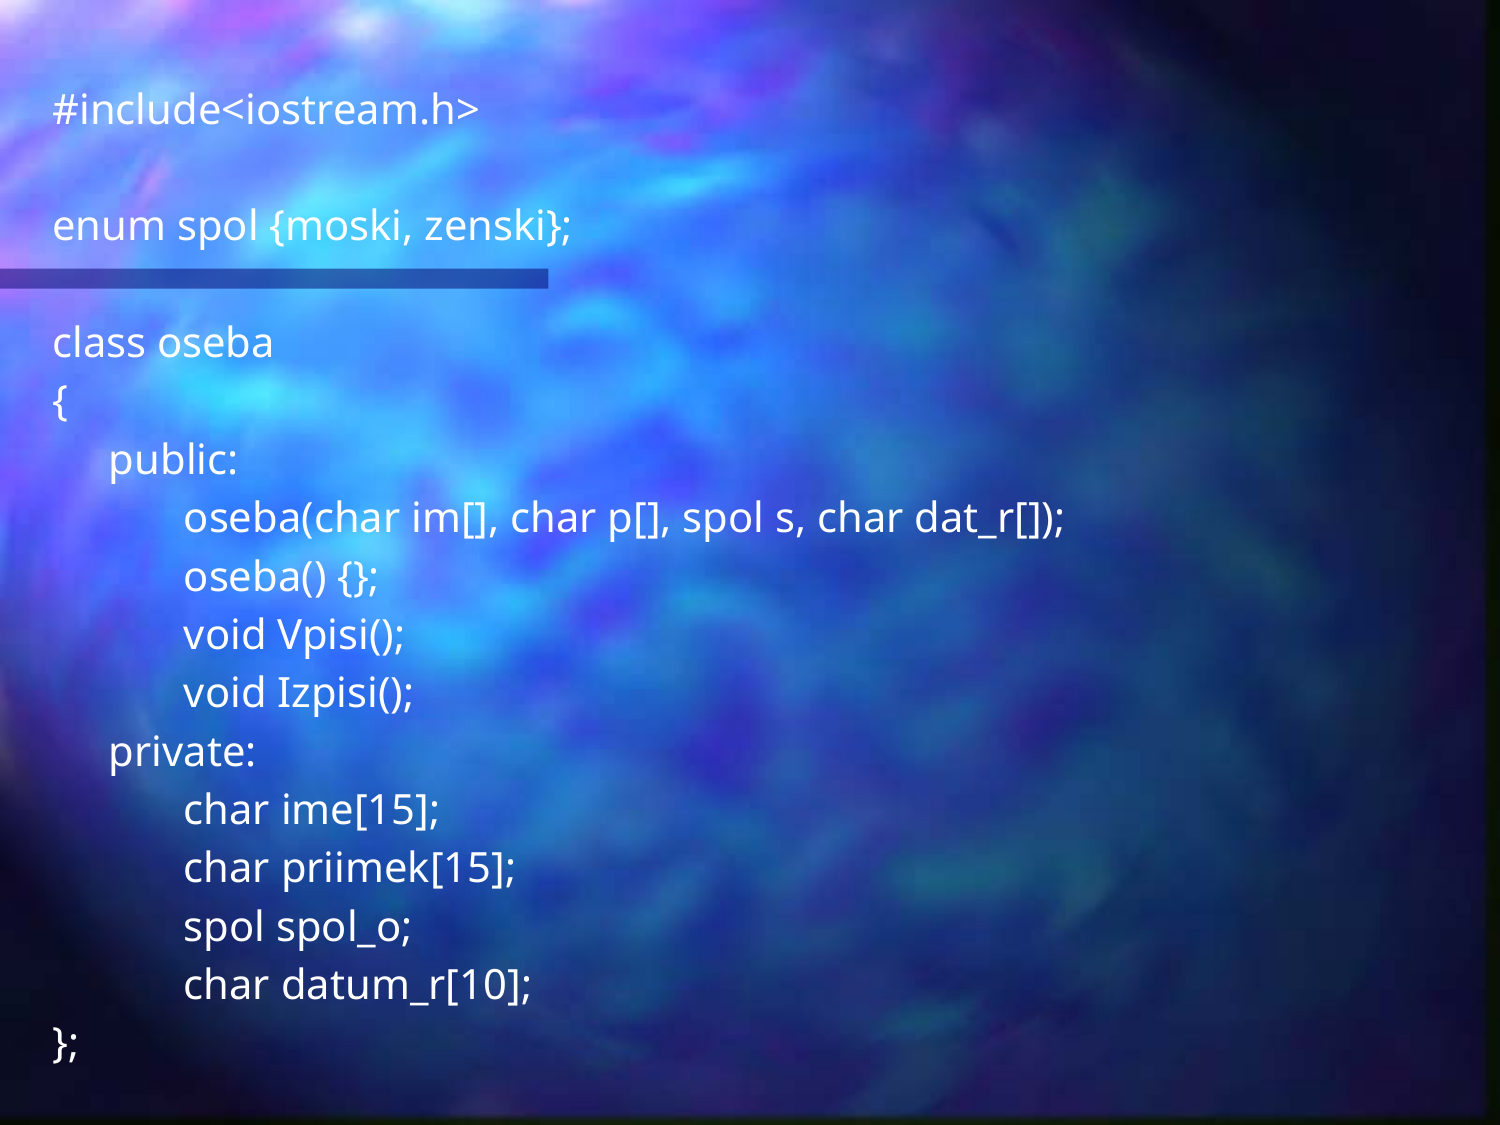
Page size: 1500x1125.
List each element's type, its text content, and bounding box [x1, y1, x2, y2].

picture [0, 0, 1500, 1125]
list #include<iostream.h> enum spol {moski, zenski}; class oseba { public: oseba(char im[], char p[], spol s, char dat_r[]); oseba() {}; void Vpisi(); void Izpisi(); private: char ime[15]; char priimek[15]; spol spol_o; char datum_r[10]; }; [37, 75, 1388, 1000]
